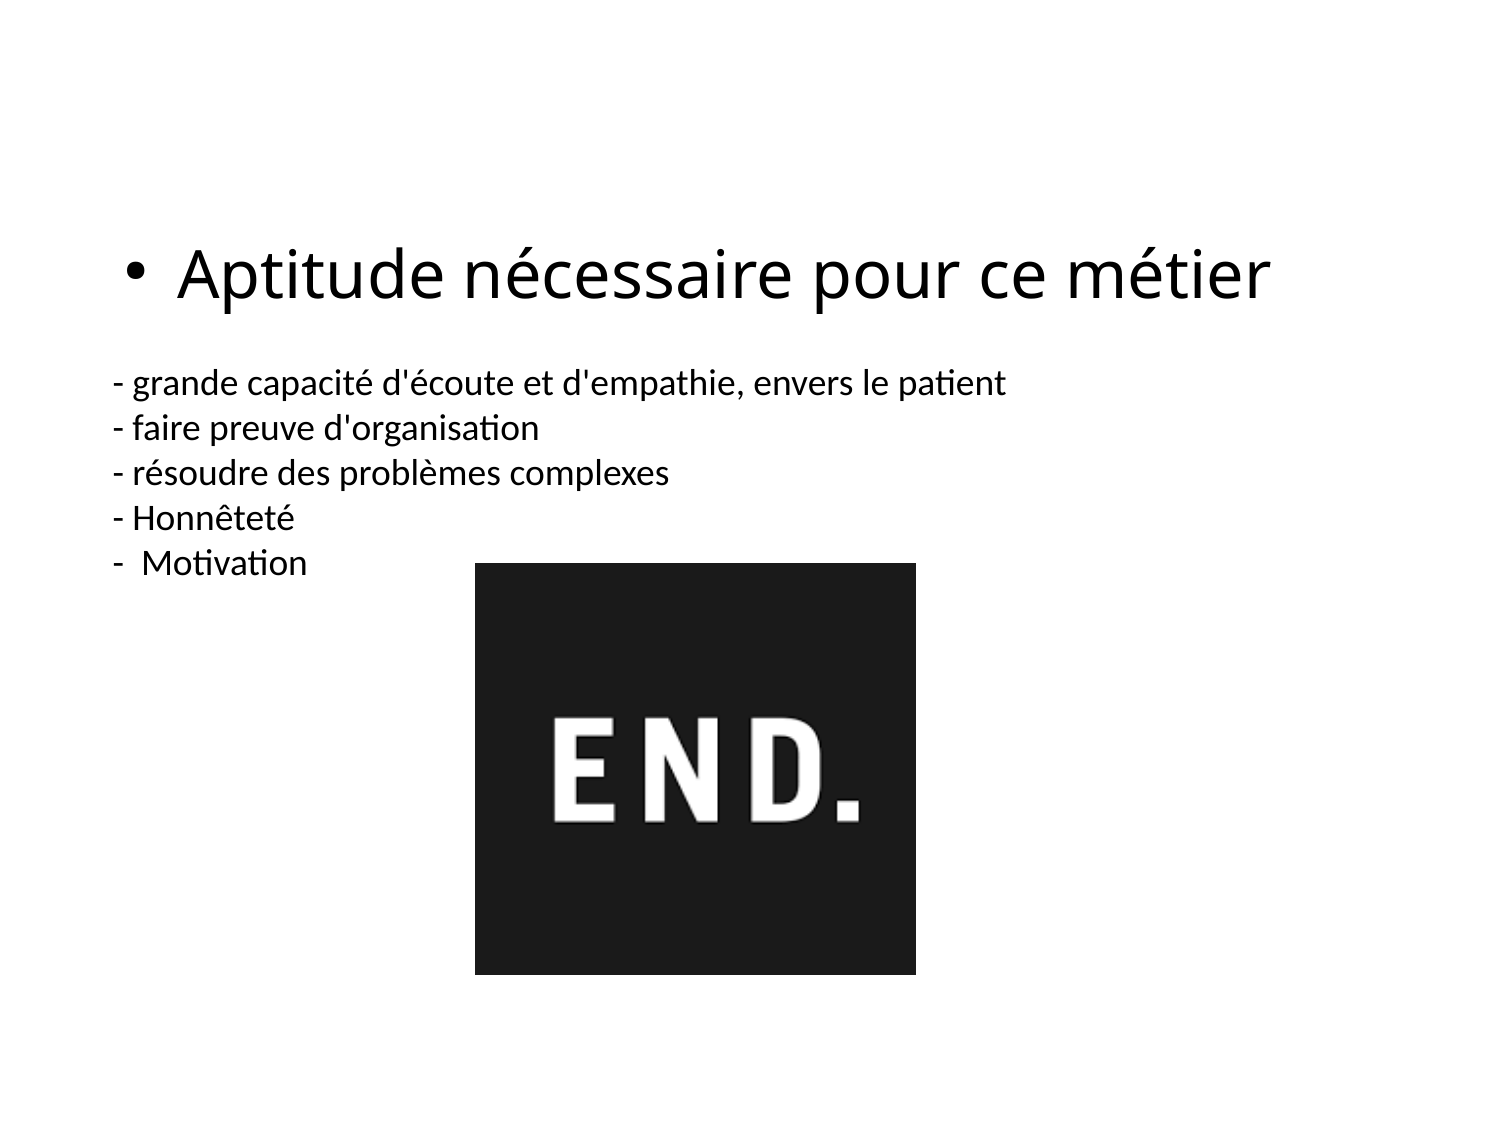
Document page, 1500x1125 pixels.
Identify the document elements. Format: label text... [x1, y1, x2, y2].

list Aptitude nécessaire pour ce métier [88, 231, 1439, 975]
picture [475, 563, 916, 975]
